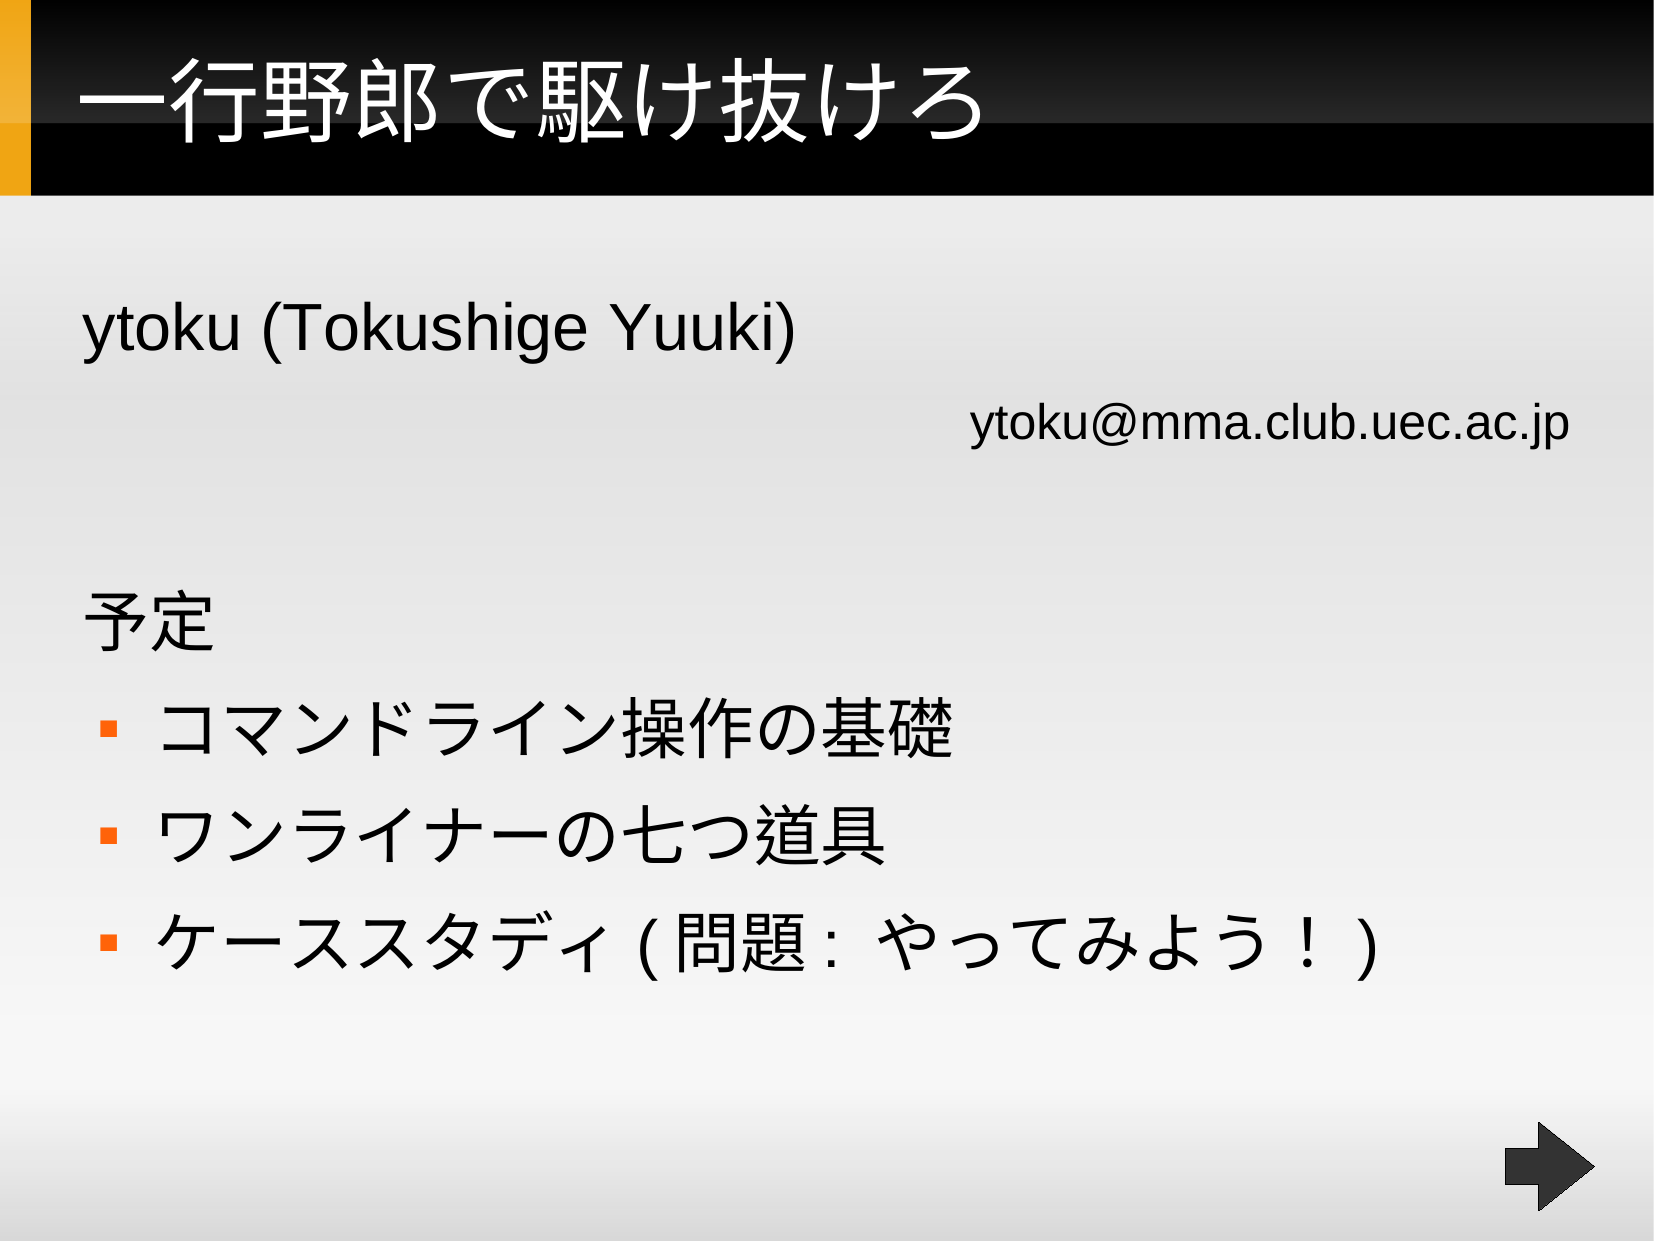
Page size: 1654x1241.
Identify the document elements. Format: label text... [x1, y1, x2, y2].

text_box [1505, 1122, 1595, 1211]
picture [0, 0, 1654, 1241]
list ytoku (Tokushige Yuuki) ytoku@mma.club.uec.ac.jp 予定 コマンドライン操作の基礎 ワンライナーの七つ道具 ケーススタディ(問題: やってみよう！) [82, 290, 1571, 1109]
title 一行野郎で駆け抜けろ [76, 0, 1565, 208]
